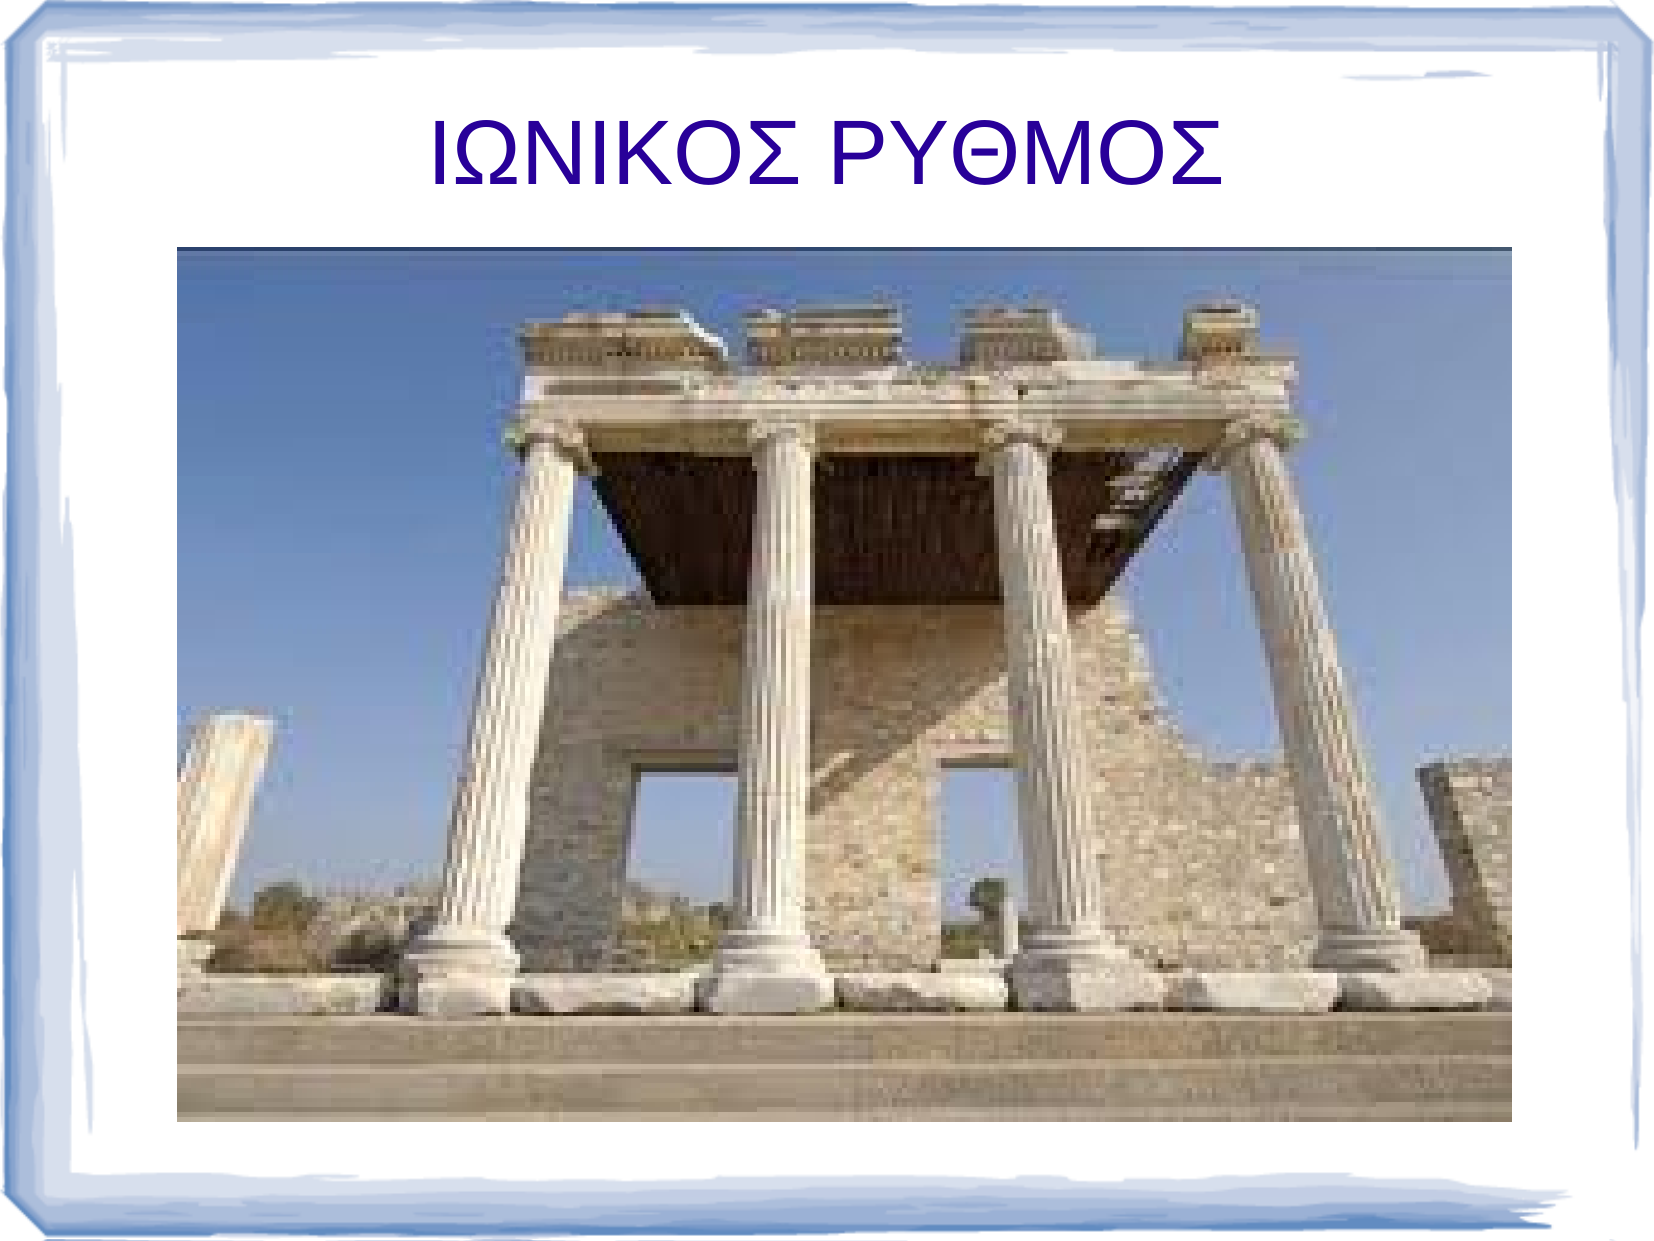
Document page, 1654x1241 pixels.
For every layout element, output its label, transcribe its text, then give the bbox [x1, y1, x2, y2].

picture [0, 0, 1654, 1241]
title ΙΩΝΙΚΟΣ ΡΥΘΜΟΣ [82, 49, 1571, 257]
